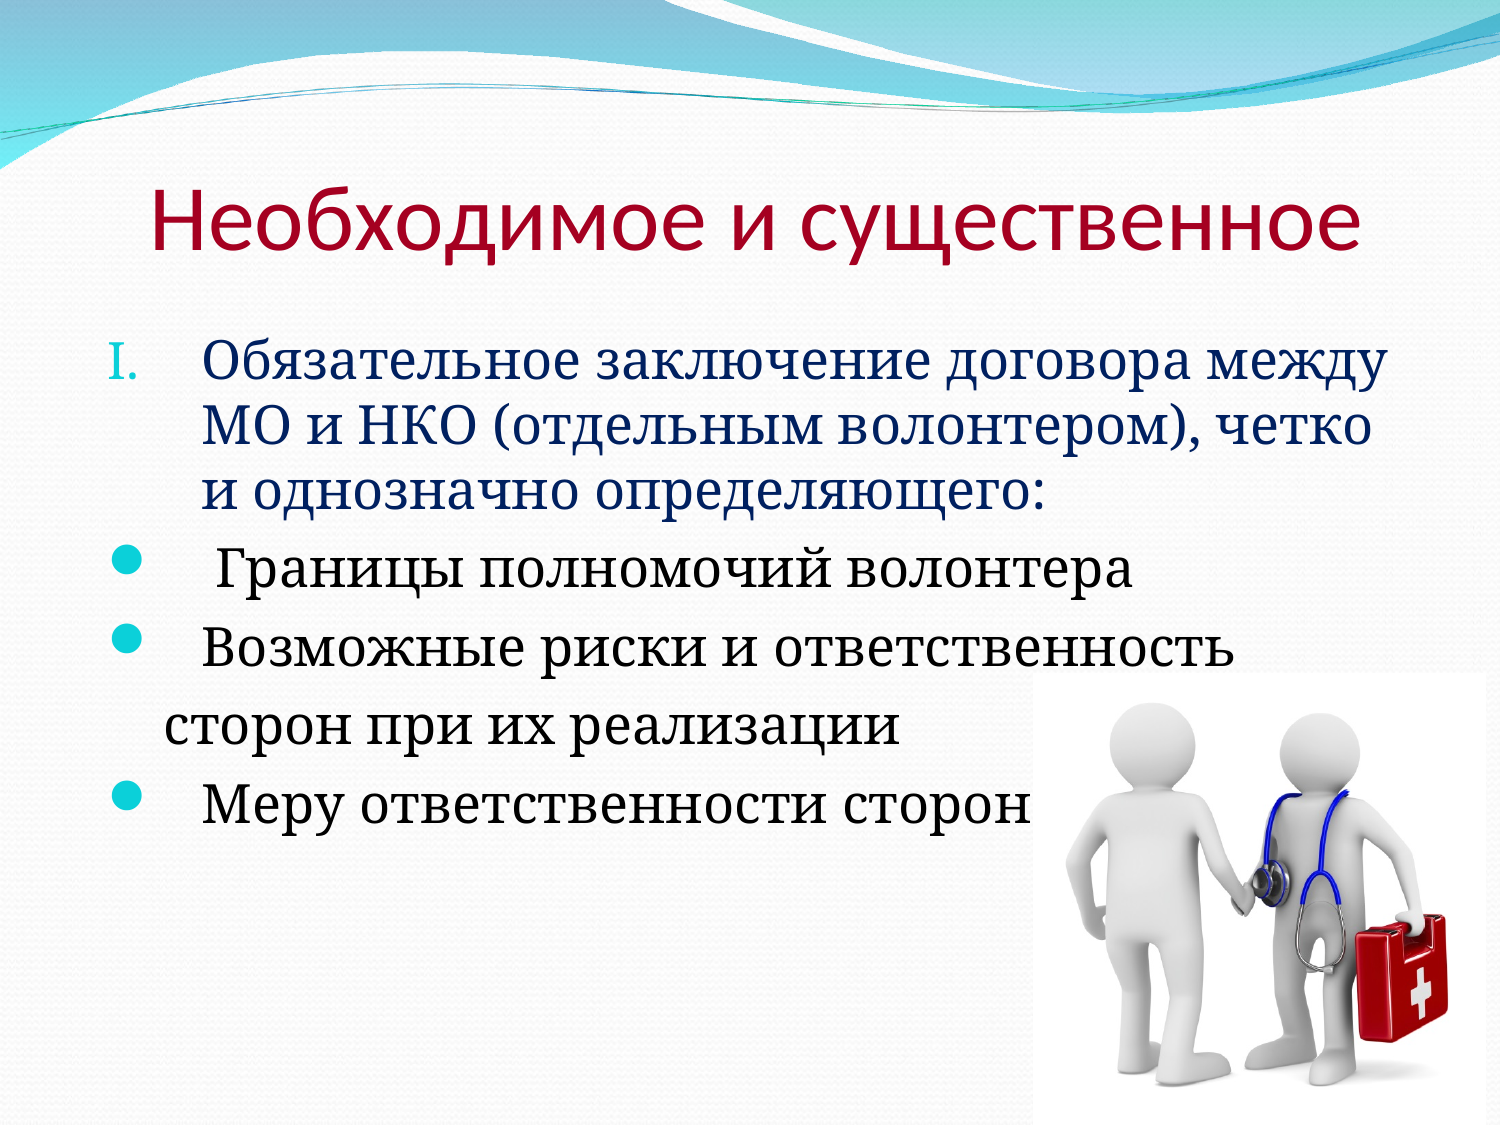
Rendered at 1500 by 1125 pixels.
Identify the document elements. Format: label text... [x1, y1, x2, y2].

list Обязательное заключение договора между МО и НКО (отдельным волонтером), четко и однозначно определяющего: Границы полномочий волонтера Возможные риски и ответственность сторон при их реализации Меру ответственности сторон [75, 317, 1426, 1038]
picture [0, 0, 1500, 1125]
title Необходимое и существенное [82, 140, 1433, 270]
